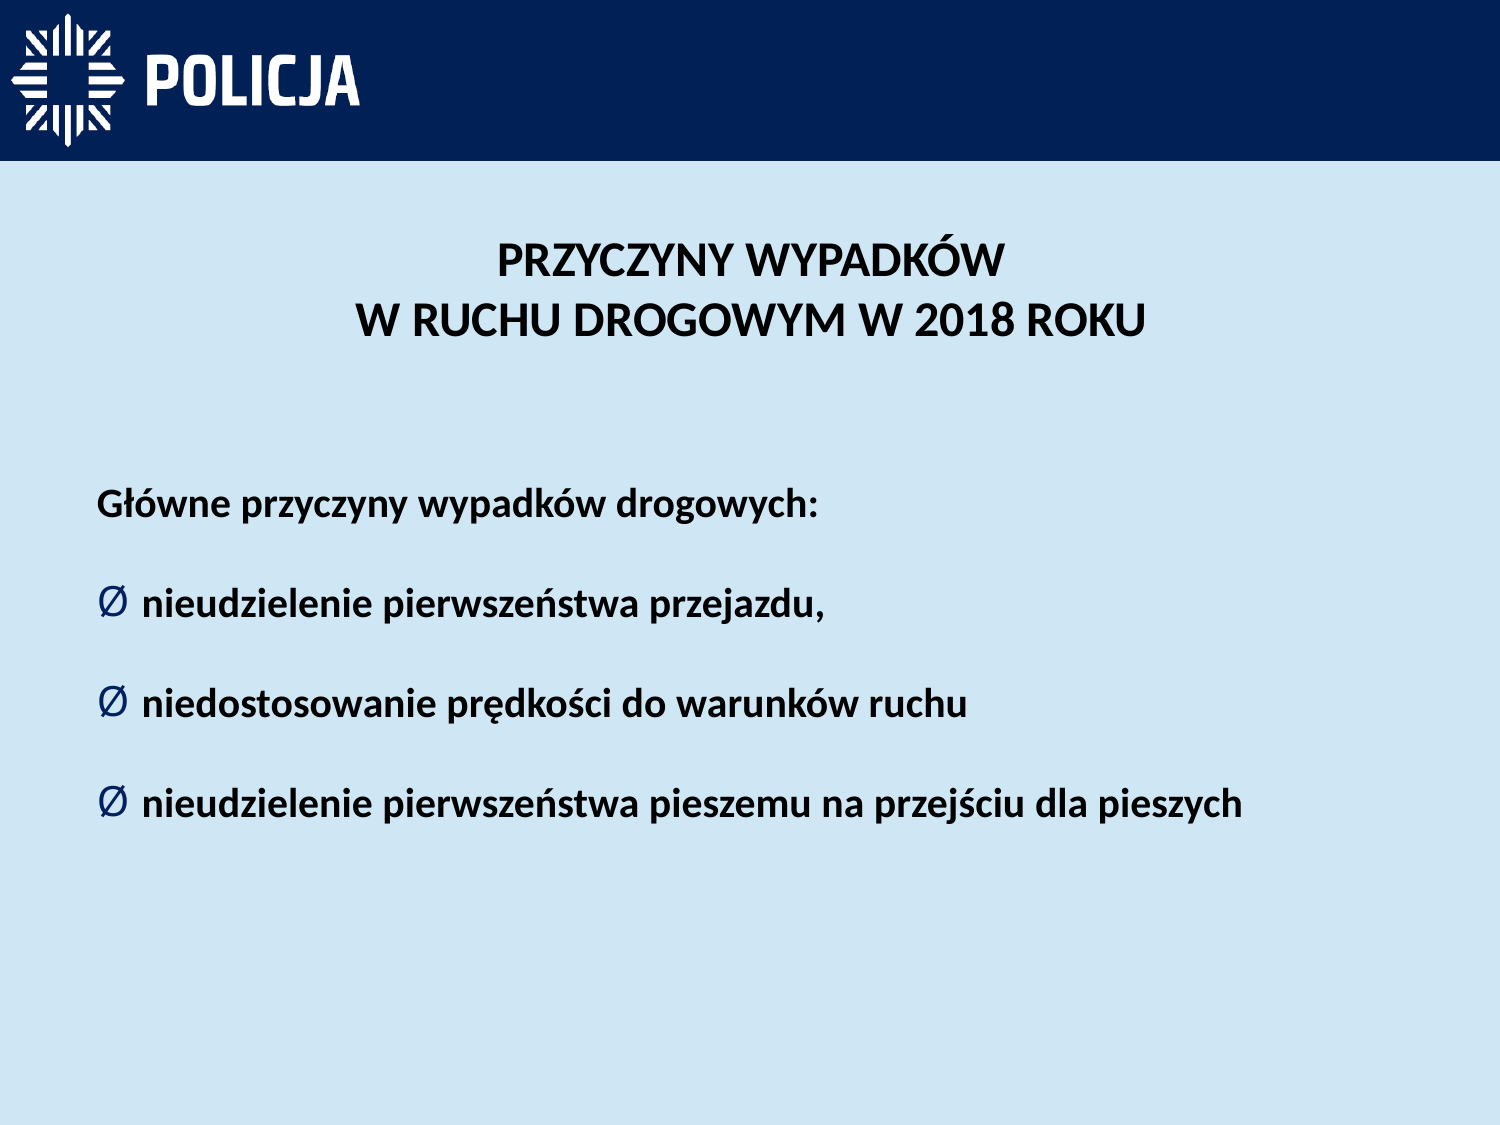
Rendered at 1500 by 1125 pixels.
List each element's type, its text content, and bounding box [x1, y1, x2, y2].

text_box [360, 0, 1500, 161]
text_box Główne przyczyny wypadków drogowych: nieudzielenie pierwszeństwa przejazdu, niedostosowanie prędkości do warunków ruchu nieudzielenie pierwszeństwa pieszemu na przejściu dla pieszych [82, 467, 1483, 834]
text_box PRZYCZYNY WYPADKÓW W RUCHU DROGOWYM W 2018 ROKU [76, 231, 1427, 402]
picture [0, 0, 360, 161]
